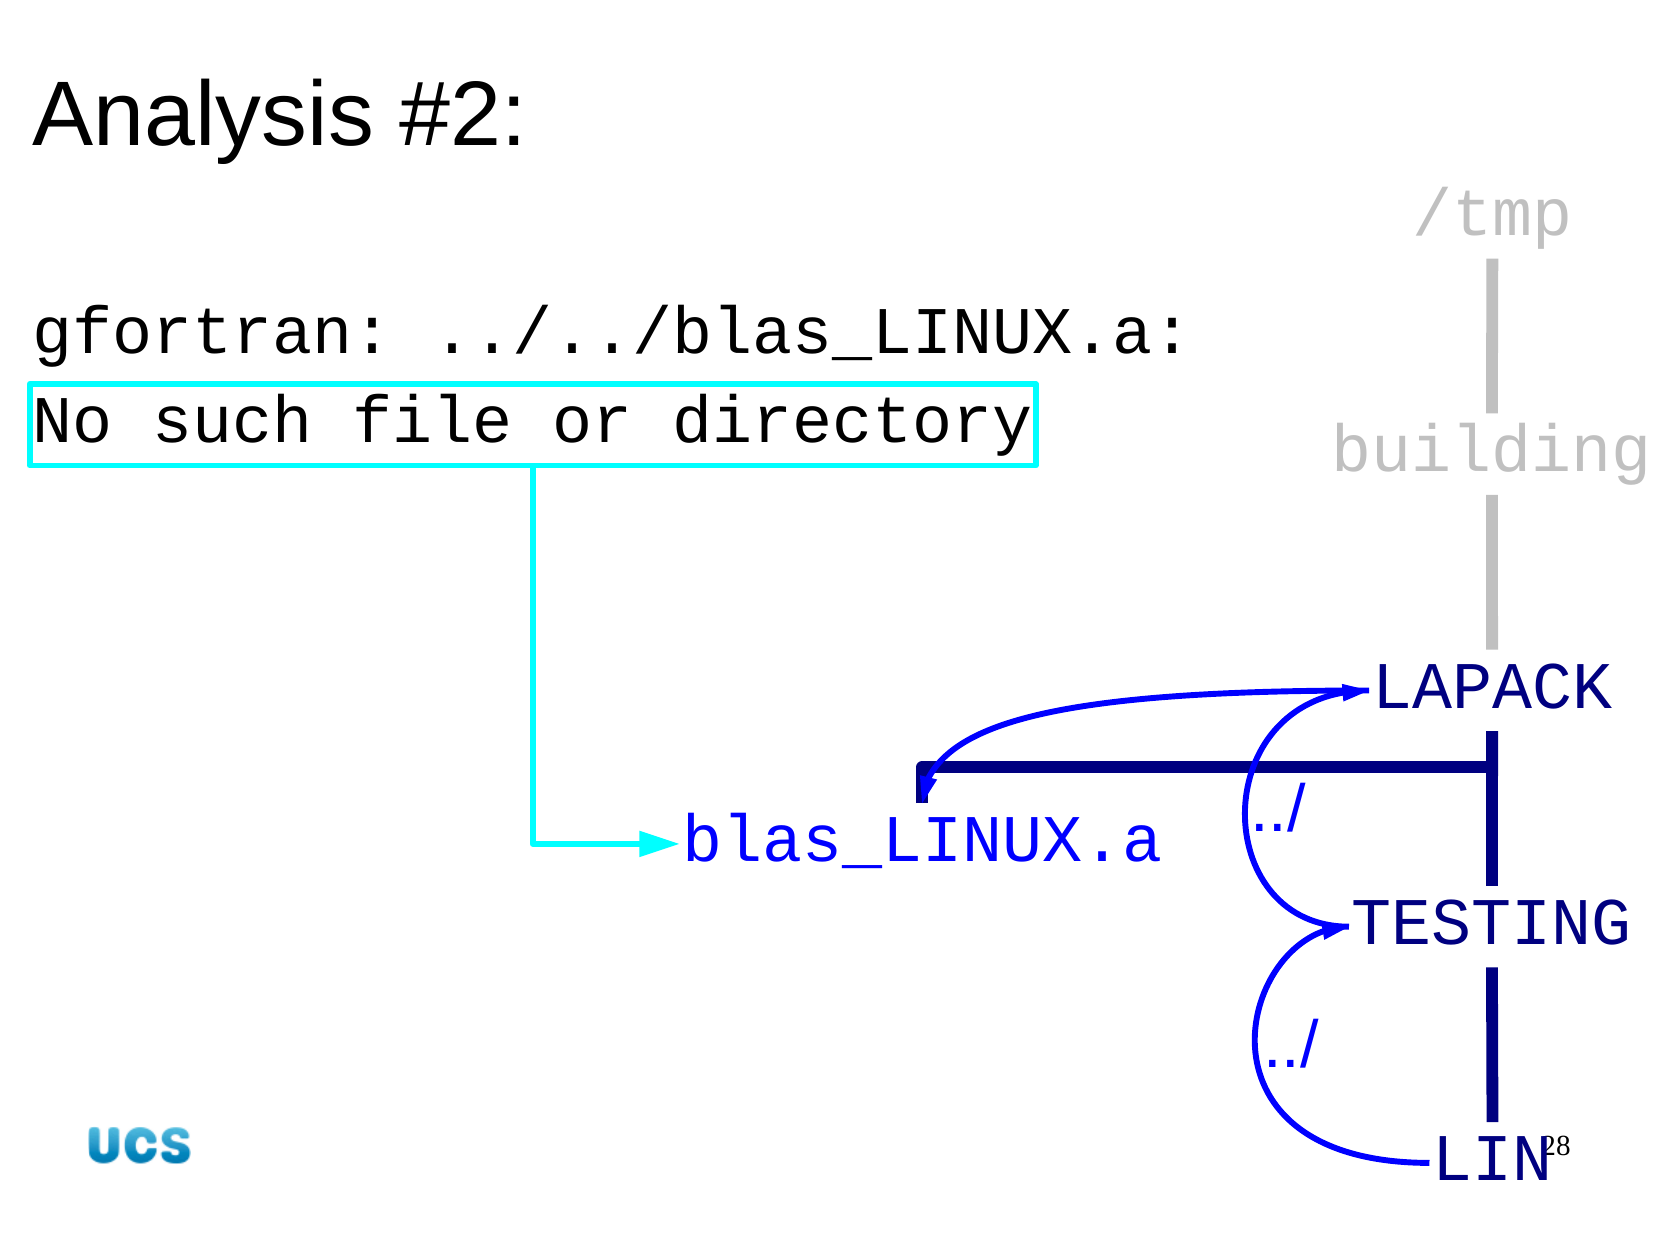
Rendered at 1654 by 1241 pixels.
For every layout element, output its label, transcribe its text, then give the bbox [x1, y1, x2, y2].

text_box LIN [1429, 1122, 1556, 1204]
picture [88, 1126, 191, 1165]
text_box TESTING [1348, 885, 1636, 968]
text_box Analysis #2: [29, 59, 531, 168]
text_box building [1328, 413, 1654, 495]
text_box blas_LINUX.a [679, 803, 1166, 885]
text_box gfortran: ../../blas_LINUX.a: [29, 295, 1196, 377]
text_box No such file or directory [29, 383, 1036, 466]
text_box LAPACK [1369, 649, 1616, 732]
text_box /tmp [1409, 177, 1576, 259]
